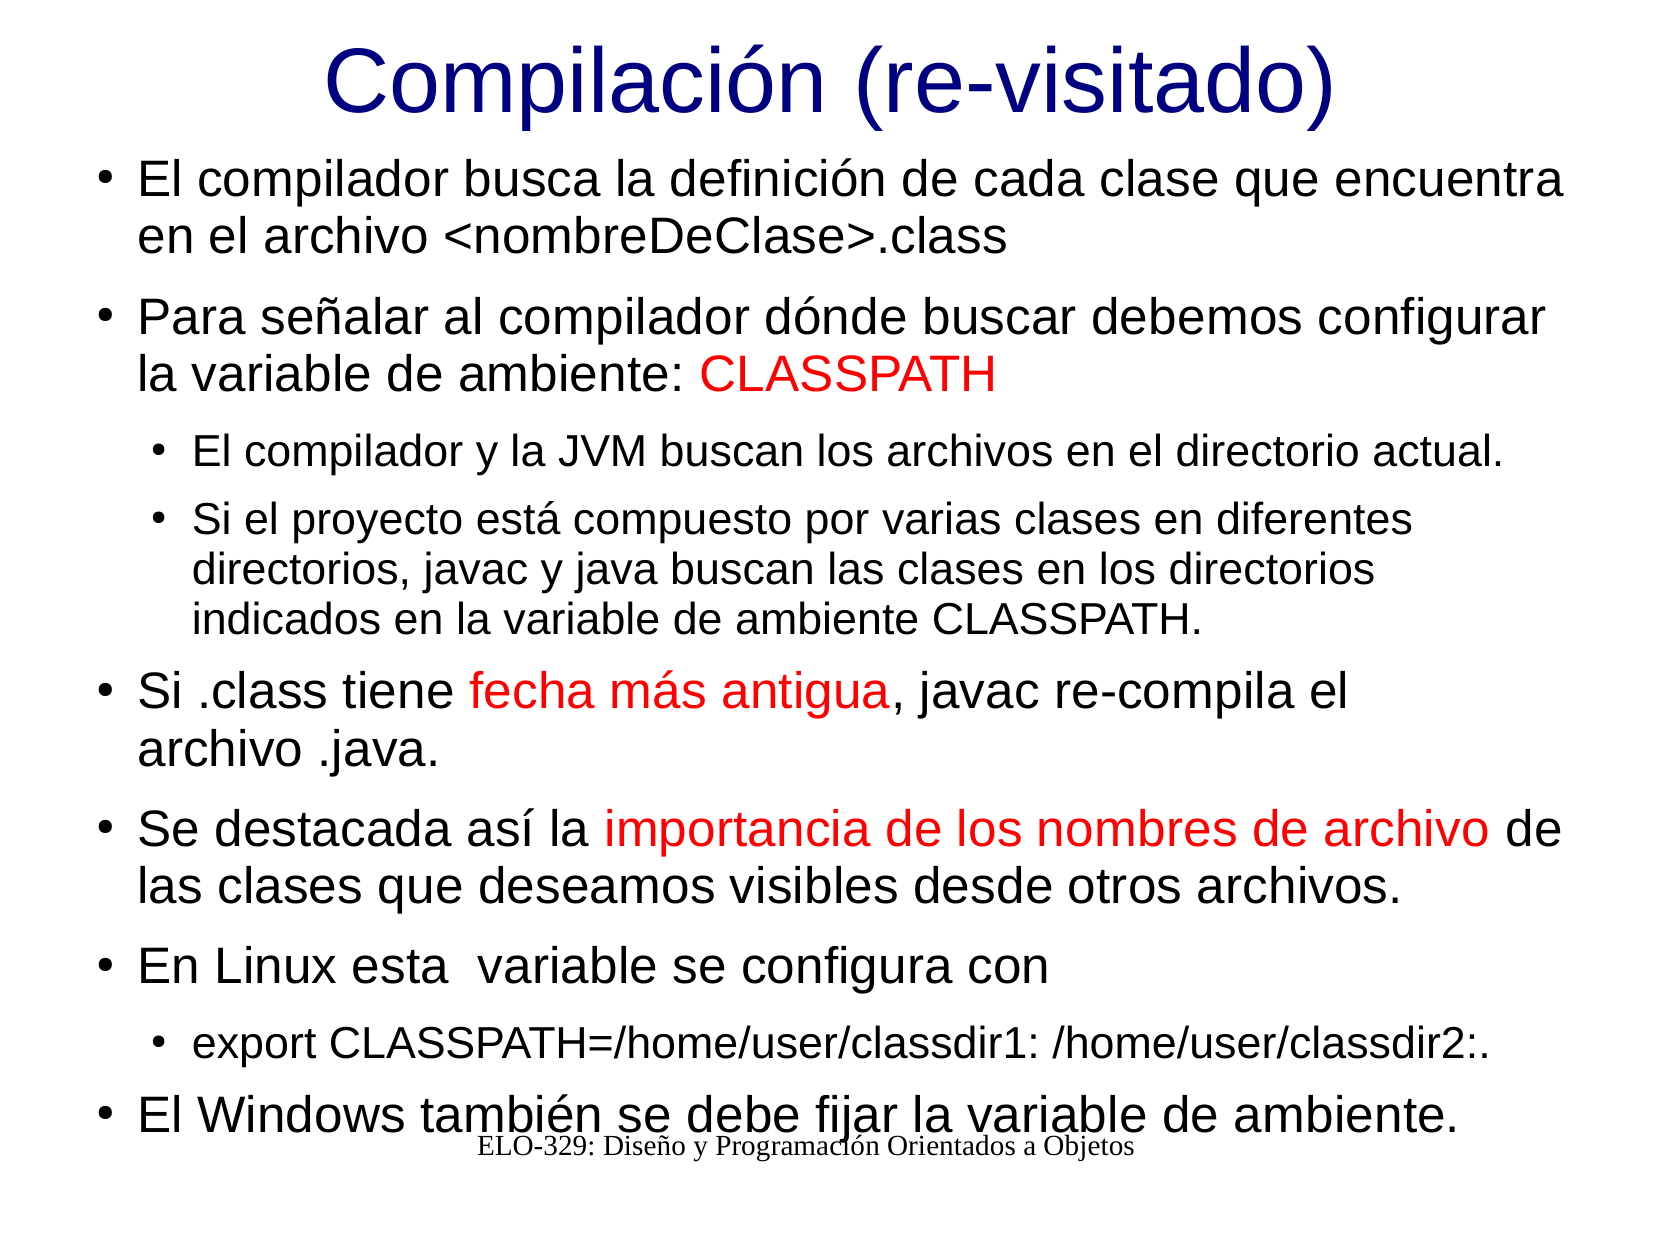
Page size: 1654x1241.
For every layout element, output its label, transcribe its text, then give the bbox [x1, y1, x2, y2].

title Compilación (re-visitado) [86, 11, 1576, 151]
list El compilador busca la definición de cada clase que encuentra en el archivo <nombreDeClase>.class Para señalar al compilador dónde buscar debemos configurar la variable de ambiente: CLASSPATH El compilador y la JVM buscan los archivos en el directorio actual. Si el proyecto está compuesto por varias clases en diferentes directorios, javac y java buscan las clases en los directorios indicados en la variable de ambiente CLASSPATH. Si .class tiene fecha más antigua, javac re-compila el archivo .java. Se destacada así la importancia de los nombres de archivo de las clases que deseamos visibles desde otros archivos. En Linux esta variable se configura con export CLASSPATH=/home/user/classdir1: /home/user/classdir2:. El Windows también se debe fijar la variable de ambiente. [82, 150, 1571, 1163]
